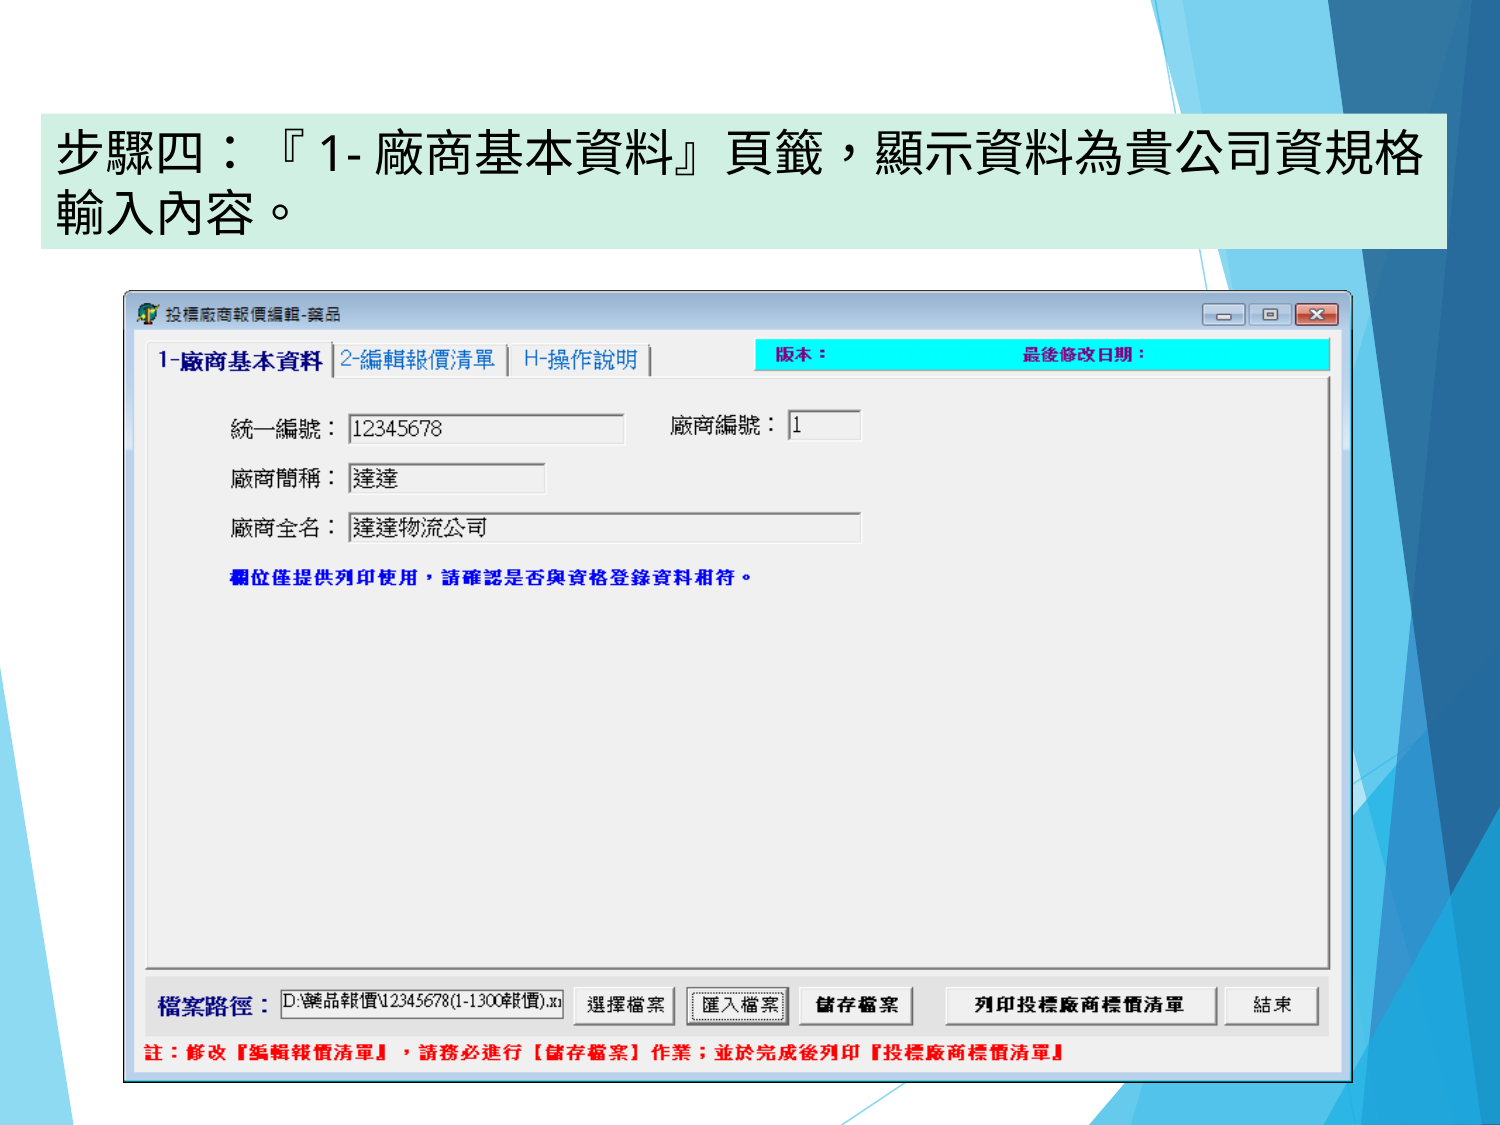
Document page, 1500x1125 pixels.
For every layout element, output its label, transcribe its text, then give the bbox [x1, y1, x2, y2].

text_box 步驟四：『1-廠商基本資料』頁籤，顯示資料為貴公司資規格輸入內容。 [41, 113, 1447, 249]
picture [123, 290, 1353, 1083]
